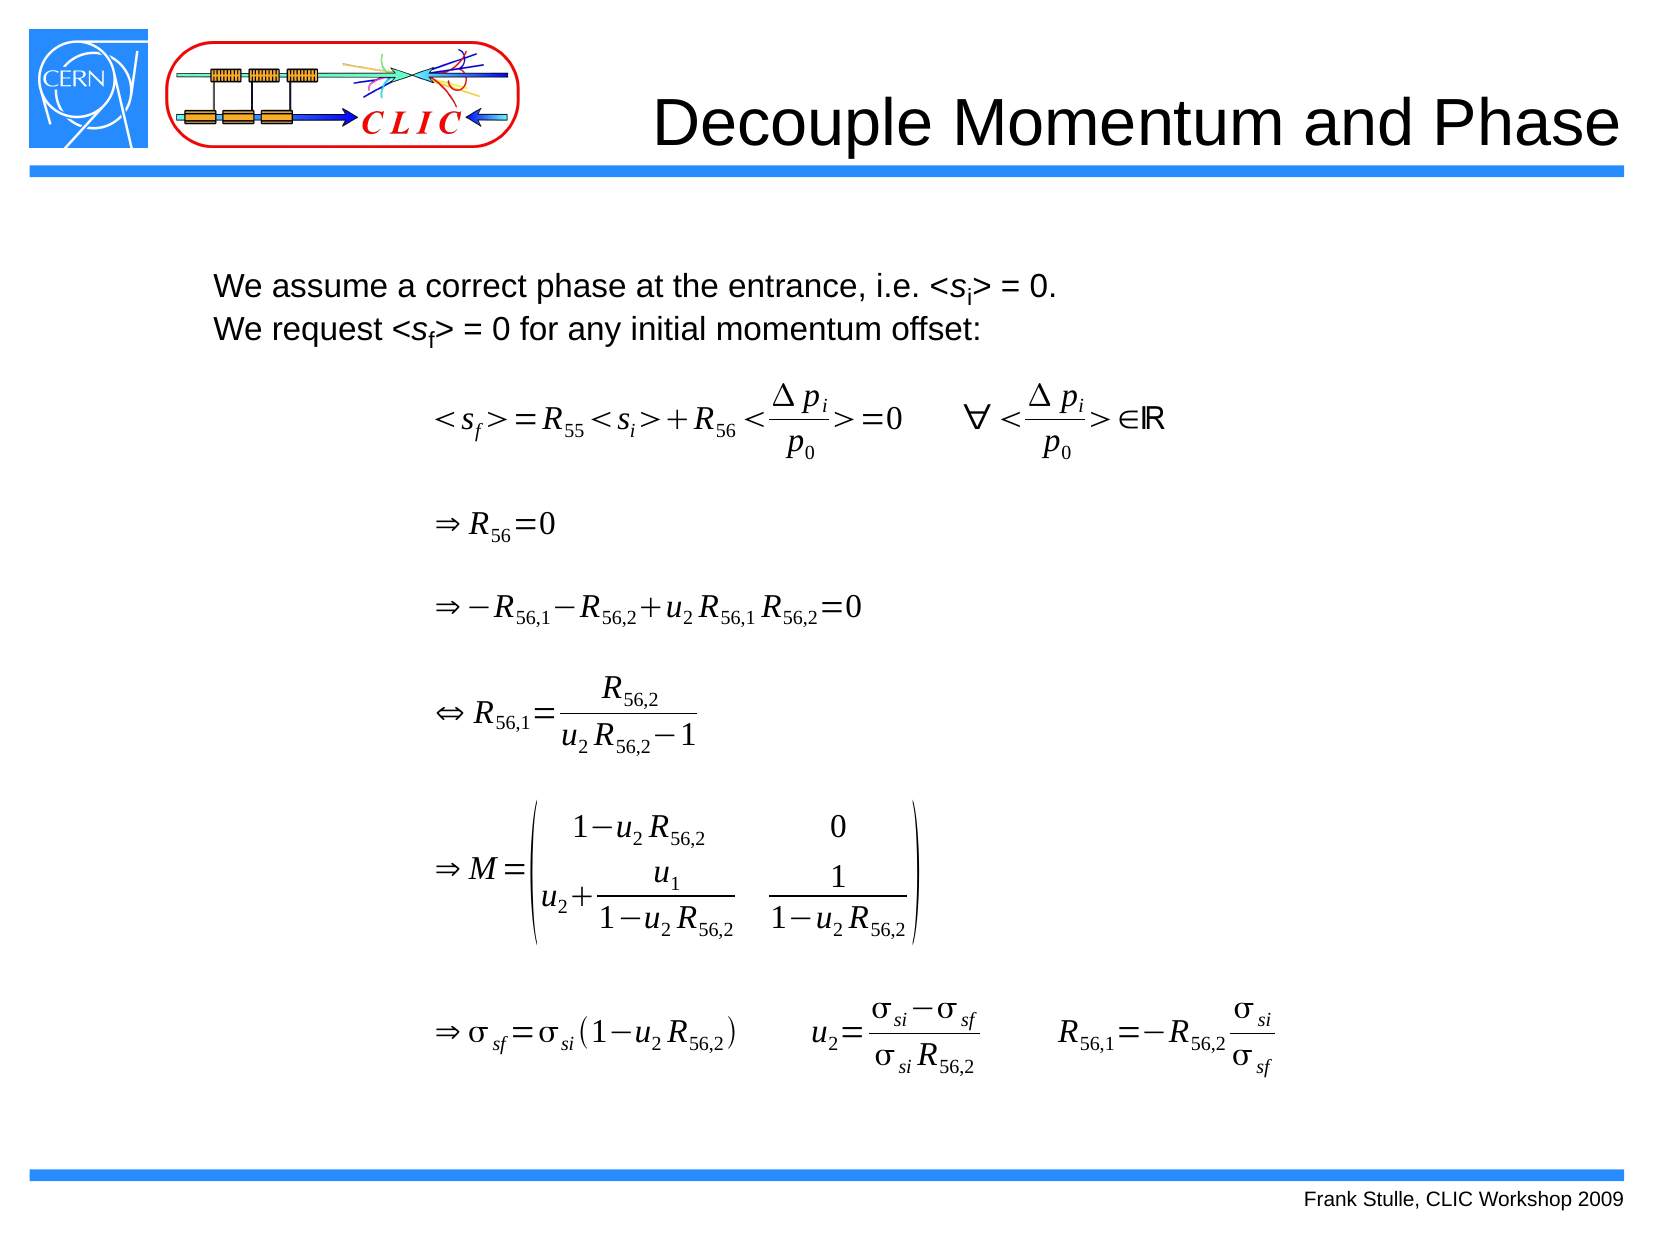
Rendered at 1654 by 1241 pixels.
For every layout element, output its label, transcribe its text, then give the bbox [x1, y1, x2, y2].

text_box We assume a correct phase at the entrance, i.e. <si> = 0. We request <sf> = 0 for any initial momentum offset: [198, 259, 1073, 362]
picture [165, 41, 520, 71]
title Decouple Momentum and Phase [134, 71, 1623, 174]
chart [425, 375, 1283, 1078]
picture [29, 29, 148, 148]
